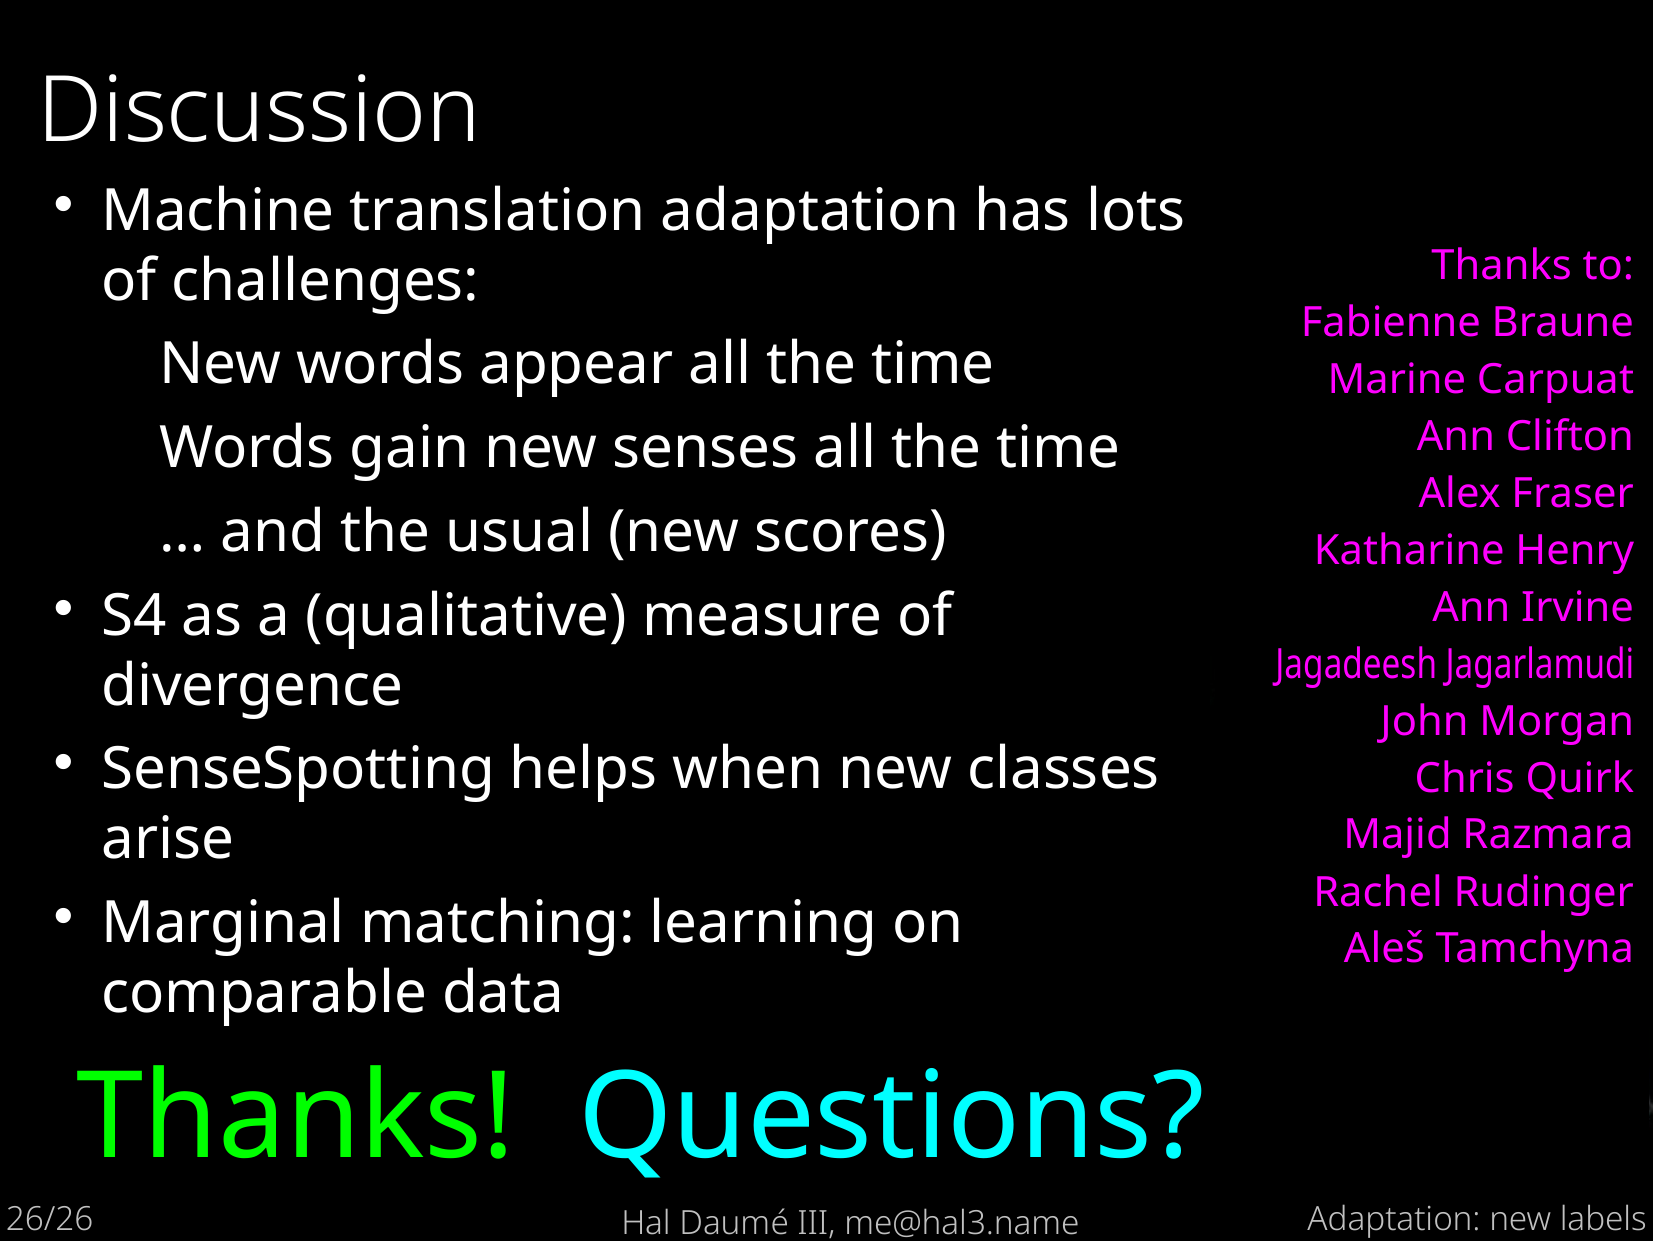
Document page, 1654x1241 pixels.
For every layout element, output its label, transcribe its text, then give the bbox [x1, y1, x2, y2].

text_box Thanks to: Fabienne Braune Marine Carpuat Ann Clifton Alex Fraser Katharine Henry Ann Irvine Jagadeesh Jagarlamudi John Morgan Chris Quirk Majid Razmara Rachel Rudinger Aleš Tamchyna [1215, 27, 1649, 1183]
text_box Machine translation adaptation has lots of challenges: New words appear all the time Words gain new senses all the time … and the usual (new scores) S4 as a (qualitative) measure of divergence SenseSpotting helps when new classes arise Marginal matching: learning on comparable data [37, 170, 1256, 1164]
picture [1649, 123, 1653, 1166]
title Discussion [37, 37, 1613, 173]
